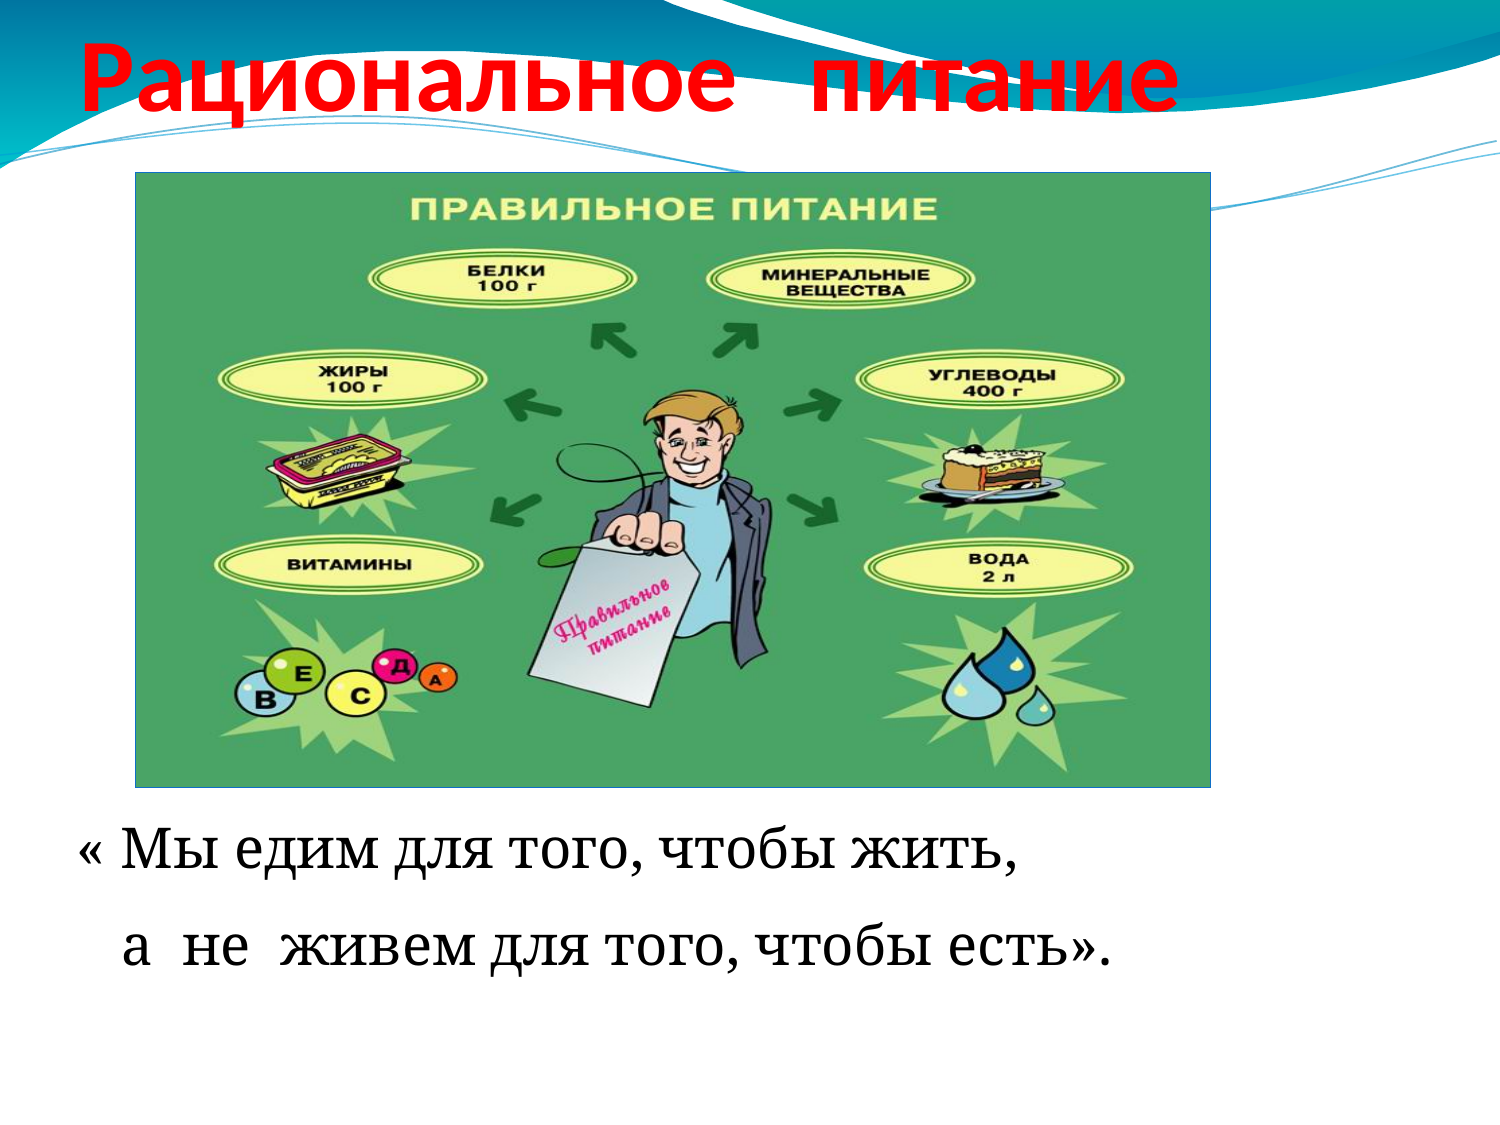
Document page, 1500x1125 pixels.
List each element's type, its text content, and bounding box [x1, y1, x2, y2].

title Рациональное питание [64, 0, 1462, 528]
picture [135, 172, 1211, 714]
text_box « Мы едим для того, чтобы жить, а не живем для того, чтобы есть». [76, 714, 1427, 1125]
